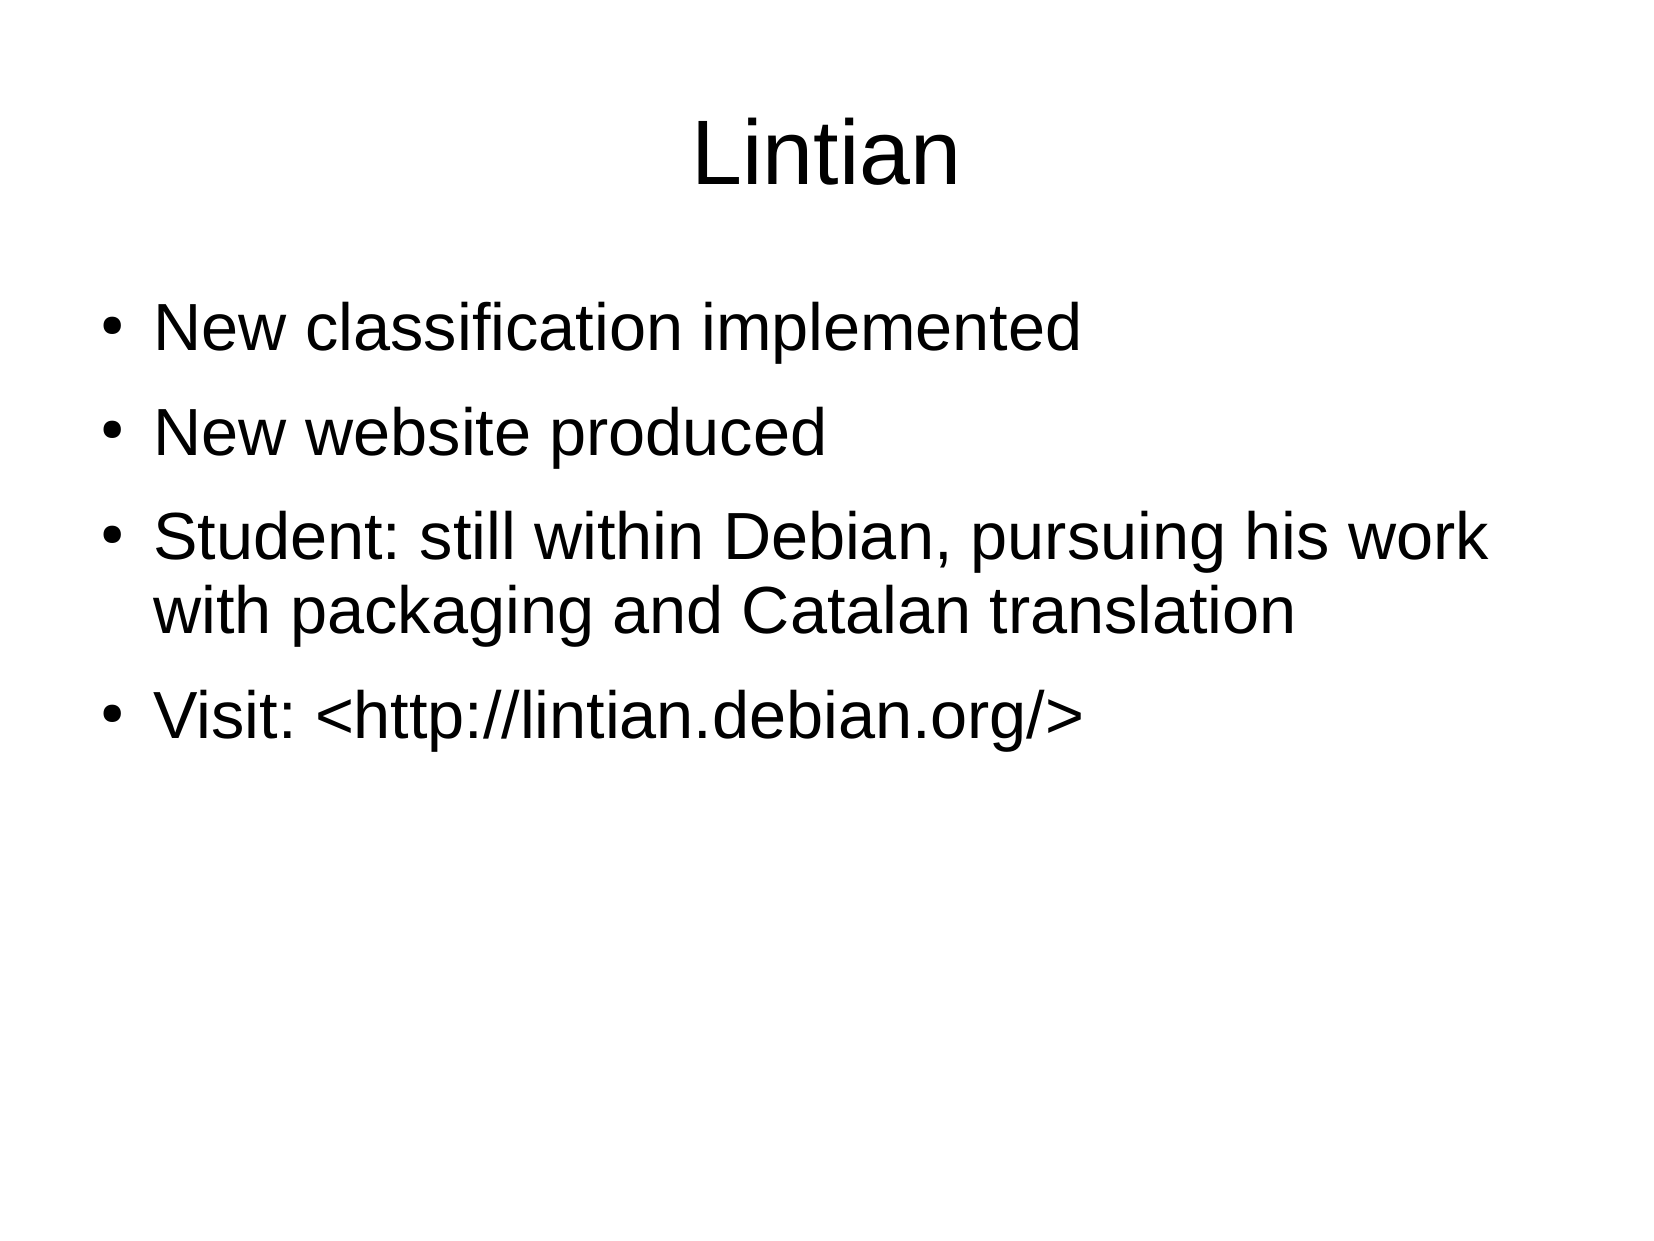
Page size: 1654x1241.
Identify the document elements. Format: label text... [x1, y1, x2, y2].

title Lintian [82, 49, 1571, 257]
list New classification implemented New website produced Student: still within Debian, pursuing his work with packaging and Catalan translation Visit: <http://lintian.debian.org/> [82, 290, 1571, 1109]
